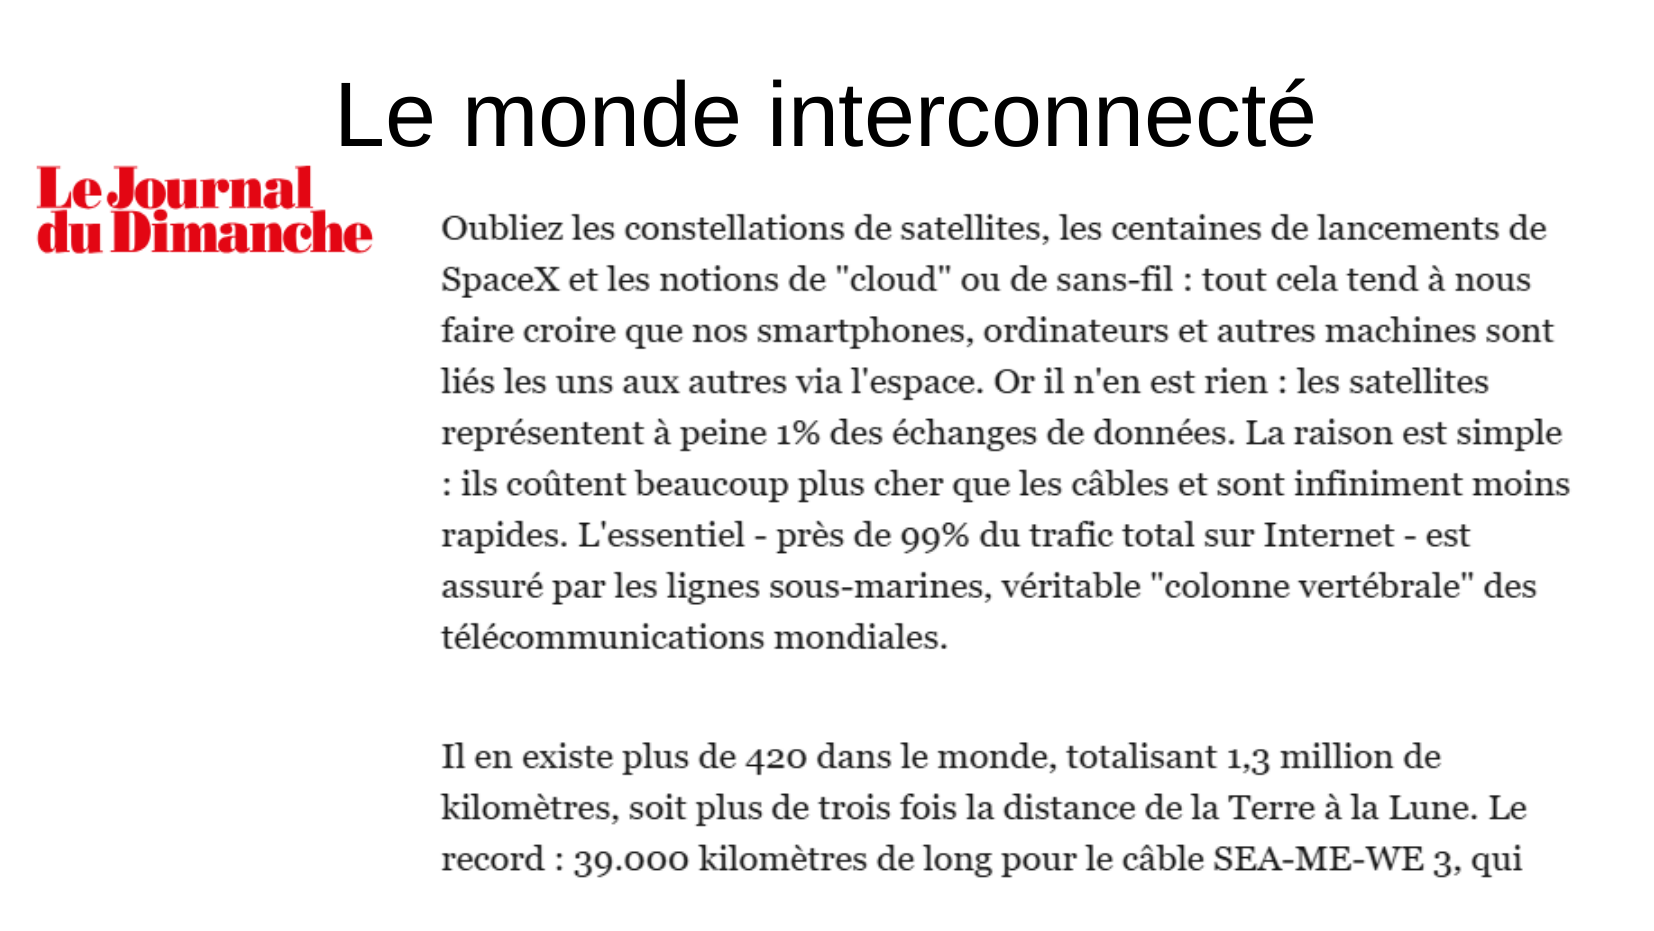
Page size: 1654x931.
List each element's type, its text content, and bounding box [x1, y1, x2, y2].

picture [4, 152, 1595, 886]
title Le monde interconnecté [82, 37, 1571, 177]
